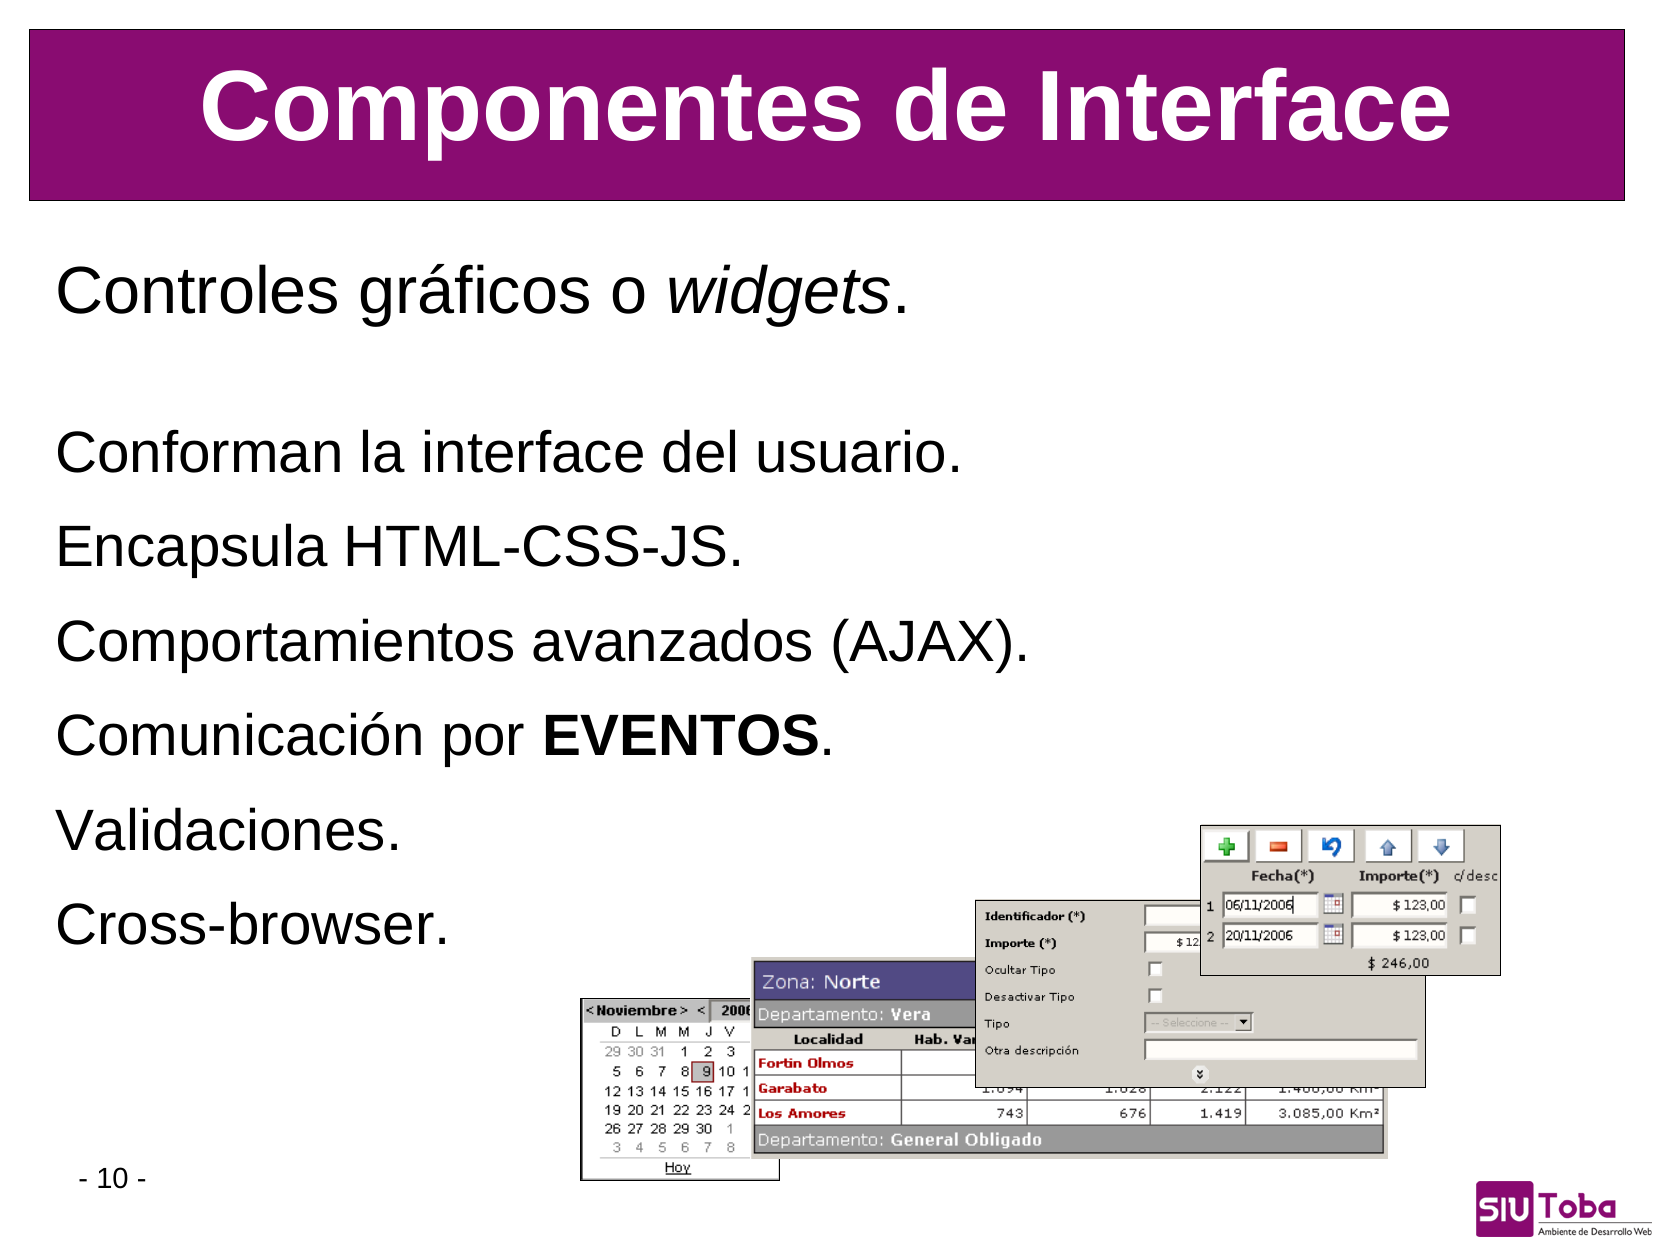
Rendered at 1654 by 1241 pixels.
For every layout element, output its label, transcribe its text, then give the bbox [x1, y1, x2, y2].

picture [580, 824, 1501, 1181]
list Controles gráficos o widgets. Conforman la interface del usuario. Encapsula HTML-CSS-JS. Comportamientos avanzados (AJAX). Comunicación por EVENTOS. Validaciones. Cross-browser. [37, 252, 1444, 957]
title Componentes de Interface [59, 47, 1595, 166]
picture [1476, 1181, 1652, 1237]
